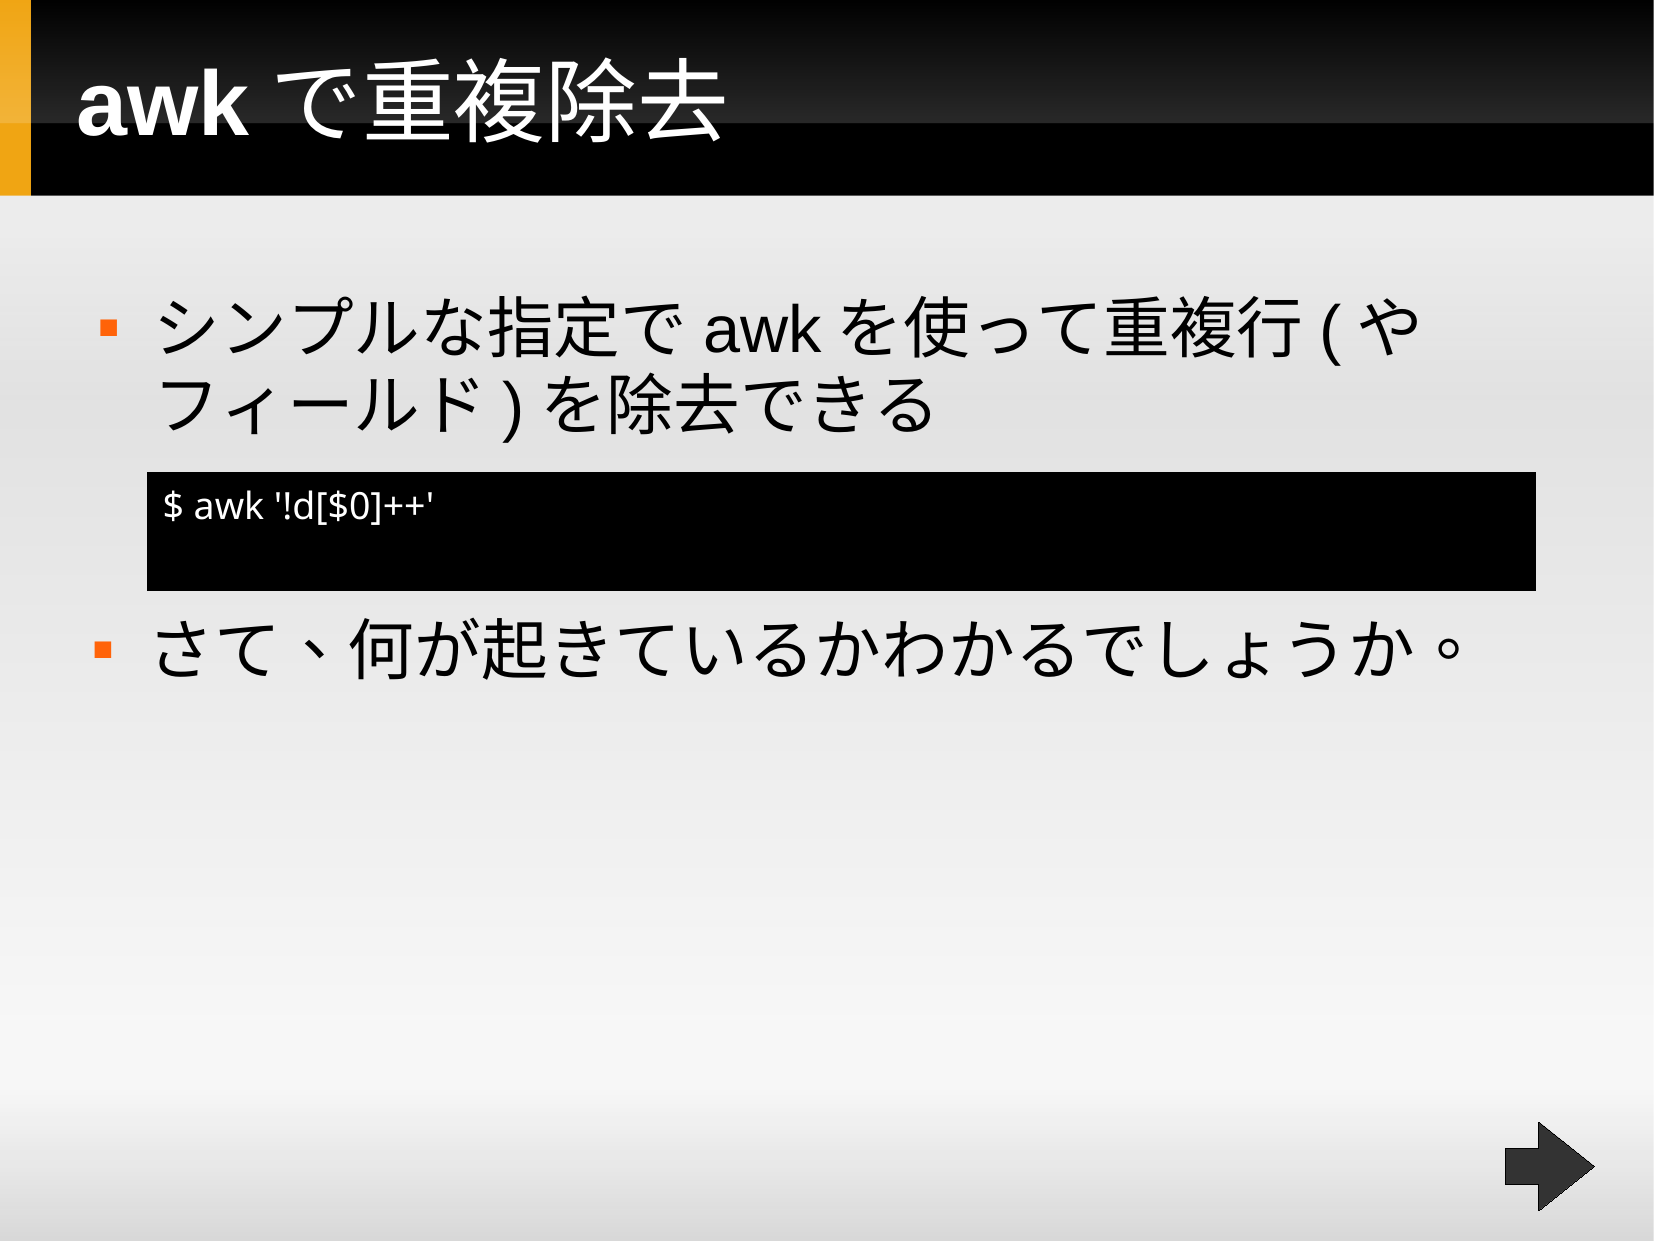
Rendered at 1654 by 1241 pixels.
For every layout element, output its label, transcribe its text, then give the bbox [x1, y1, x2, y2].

picture [0, 0, 1654, 1241]
list さて、何が起きているかわかるでしょうか。 [76, 612, 1565, 765]
text_box $ awk '!d[$0]++' [147, 472, 1536, 591]
text_box [1505, 1122, 1595, 1211]
list シンプルな指定でawkを使って重複行(やフィールド)を除去できる [82, 290, 1571, 446]
title awkで重複除去 [76, 7, 1565, 200]
